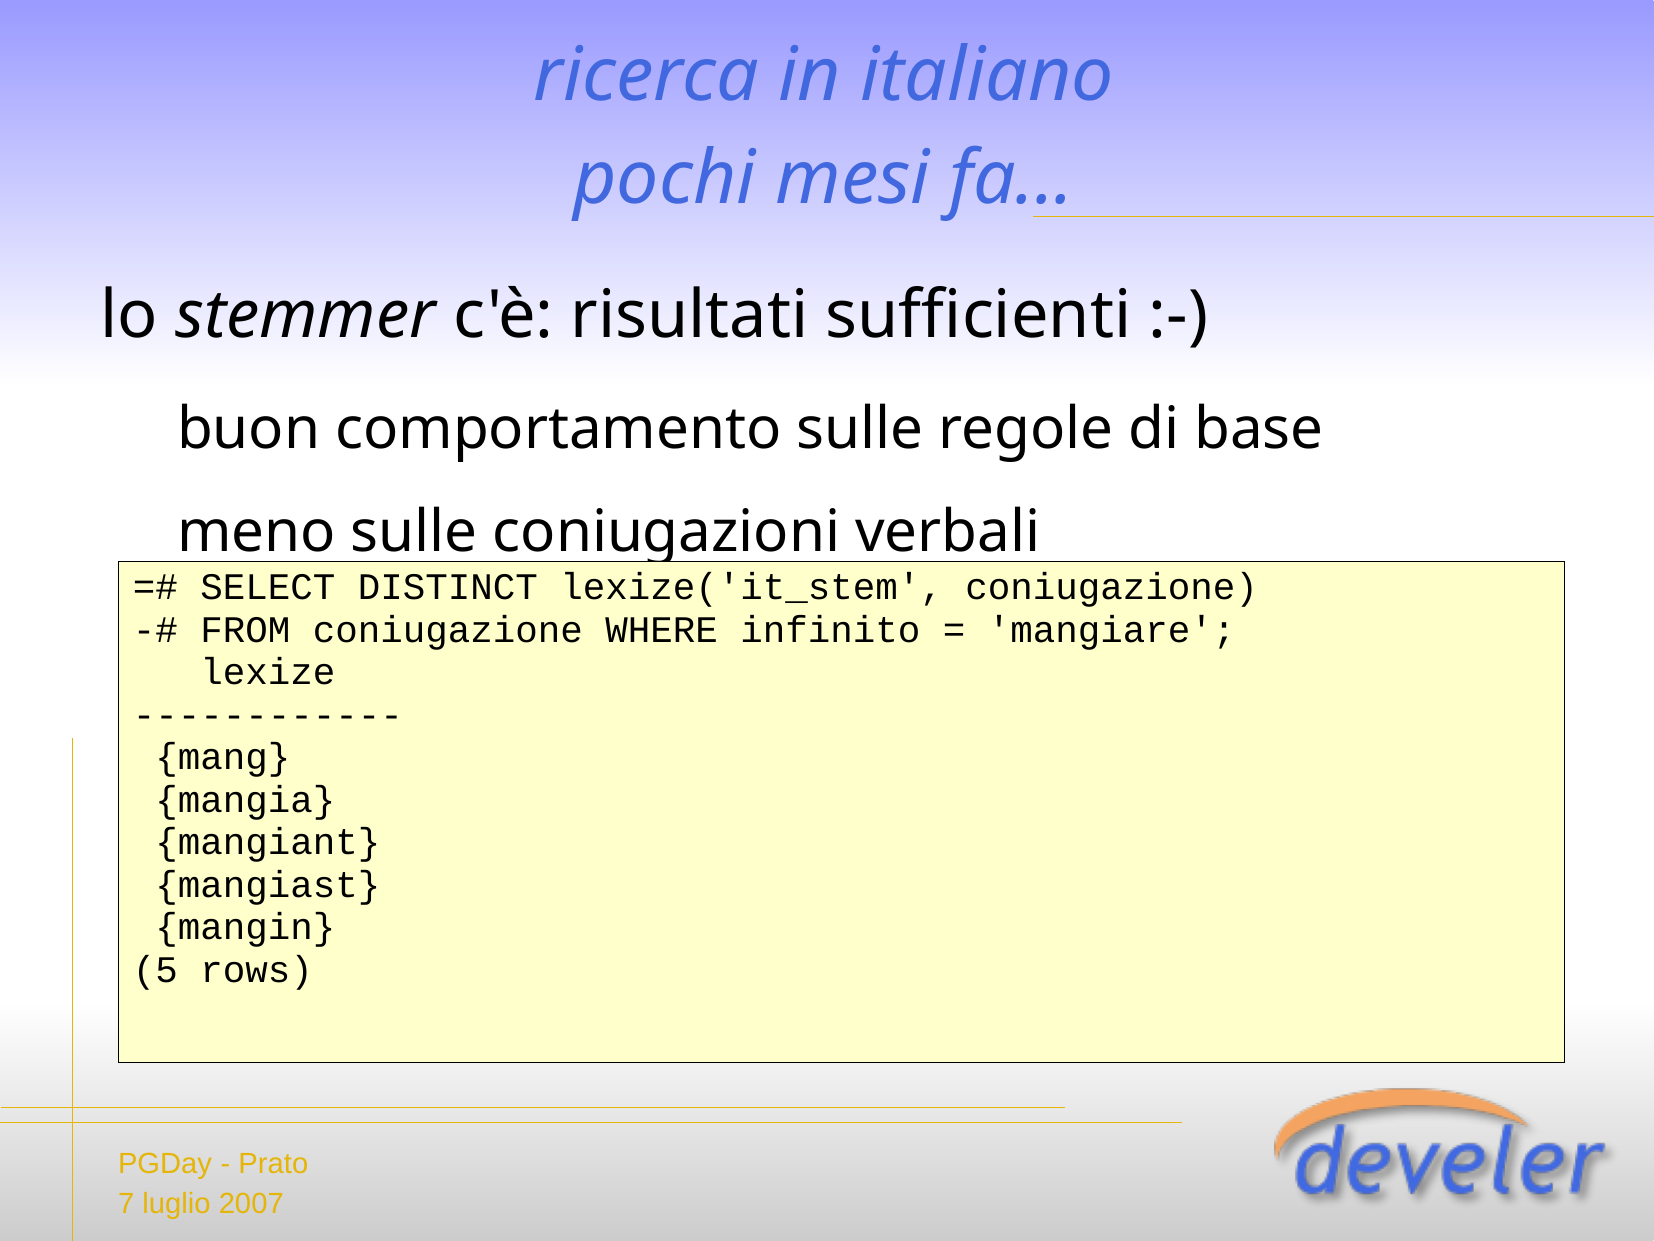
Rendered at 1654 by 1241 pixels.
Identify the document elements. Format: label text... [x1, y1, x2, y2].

title ricerca in italiano pochi mesi fa... [82, 35, 1565, 211]
list lo stemmer c'è: risultati sufficienti :-) buon comportamento sulle regole di base meno sulle coniugazioni verbali [82, 265, 1571, 1078]
text_box =# SELECT DISTINCT lexize('it_stem', coniugazione) -# FROM coniugazione WHERE infinito = 'mangiare'; lexize ------------ {mang} {mangia} {mangiant} {mangiast} {mangin} (5 rows) [118, 561, 1565, 1063]
picture [1269, 1083, 1622, 1211]
